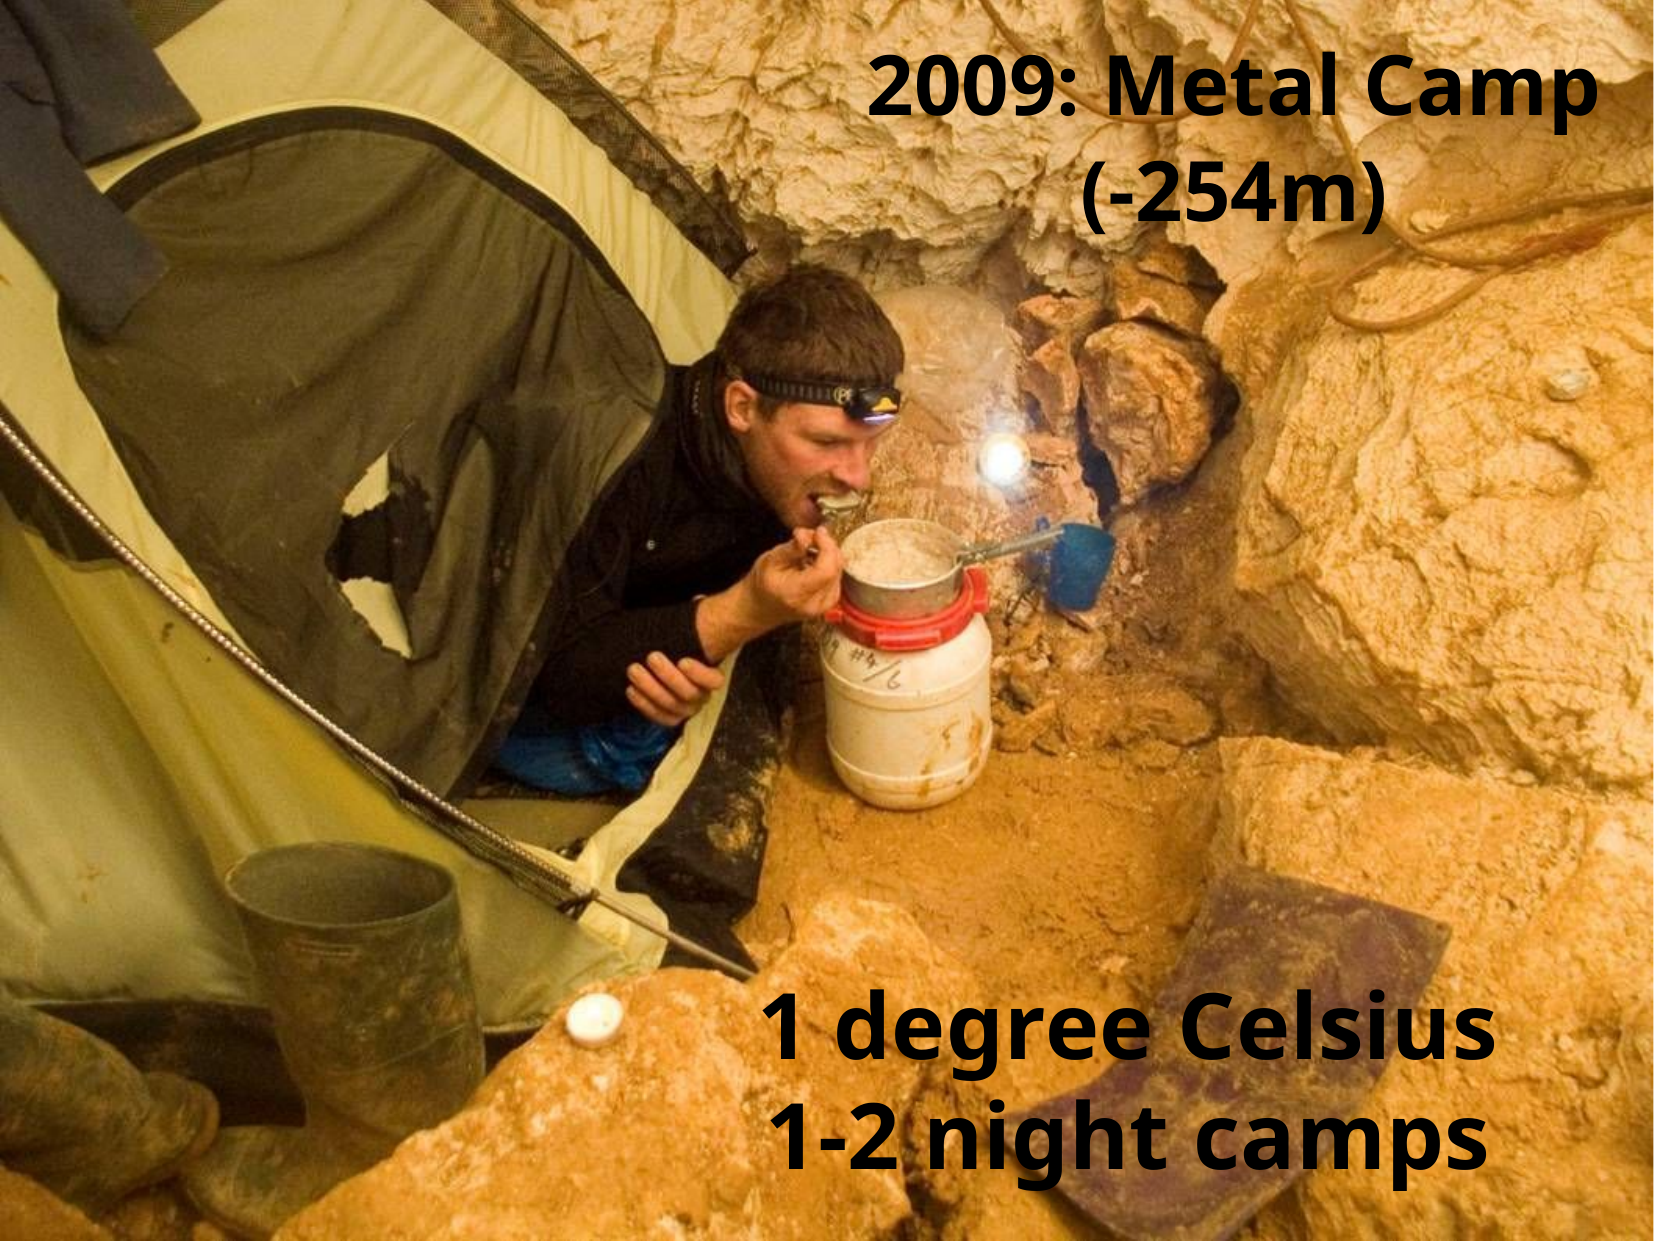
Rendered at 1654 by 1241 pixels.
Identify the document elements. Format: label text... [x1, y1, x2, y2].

text_box 1 degree Celsius 1-2 night camps [602, 940, 1654, 1215]
picture [0, 0, 1654, 1241]
title 2009: Metal Camp (-254m) [708, 0, 1654, 274]
